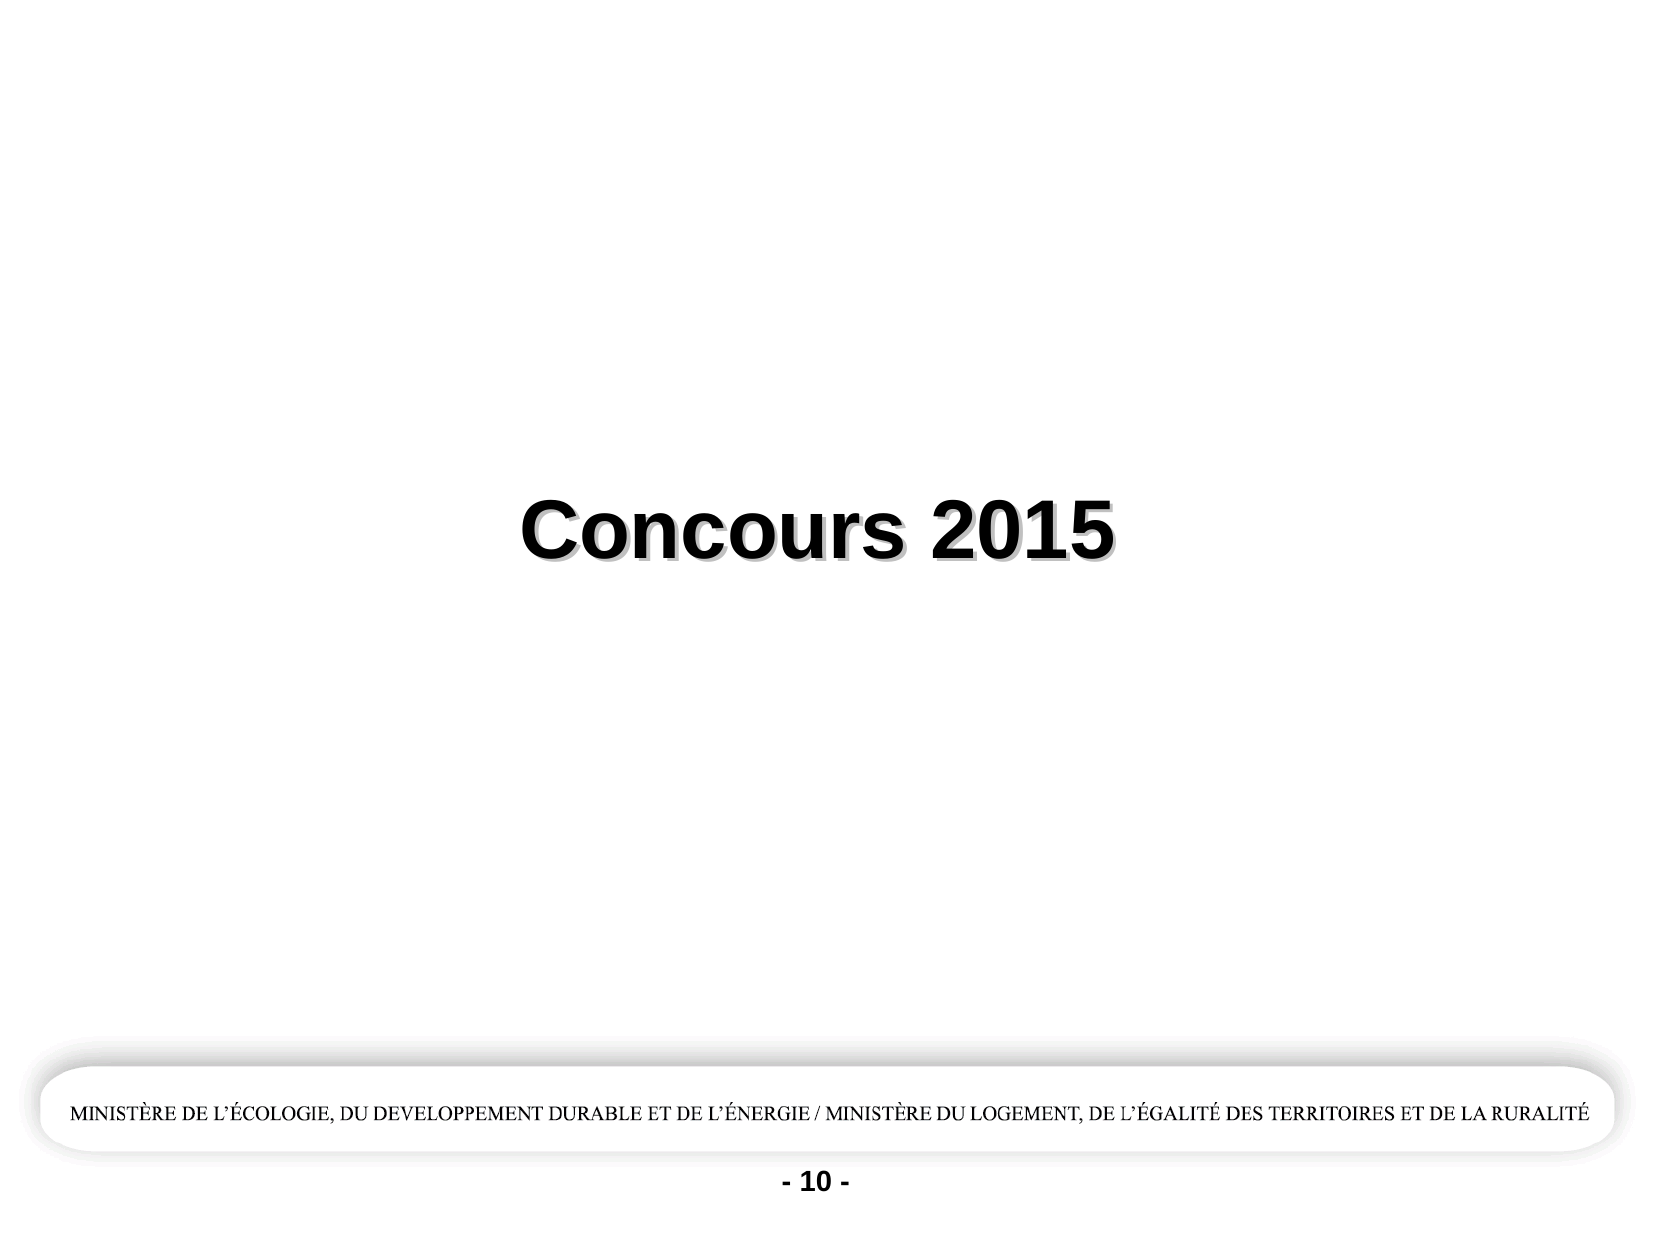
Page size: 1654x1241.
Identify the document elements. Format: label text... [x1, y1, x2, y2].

picture [0, 1018, 1654, 1184]
picture [820, 1174, 826, 1184]
subtitle Concours 2015 [82, 49, 1571, 1010]
